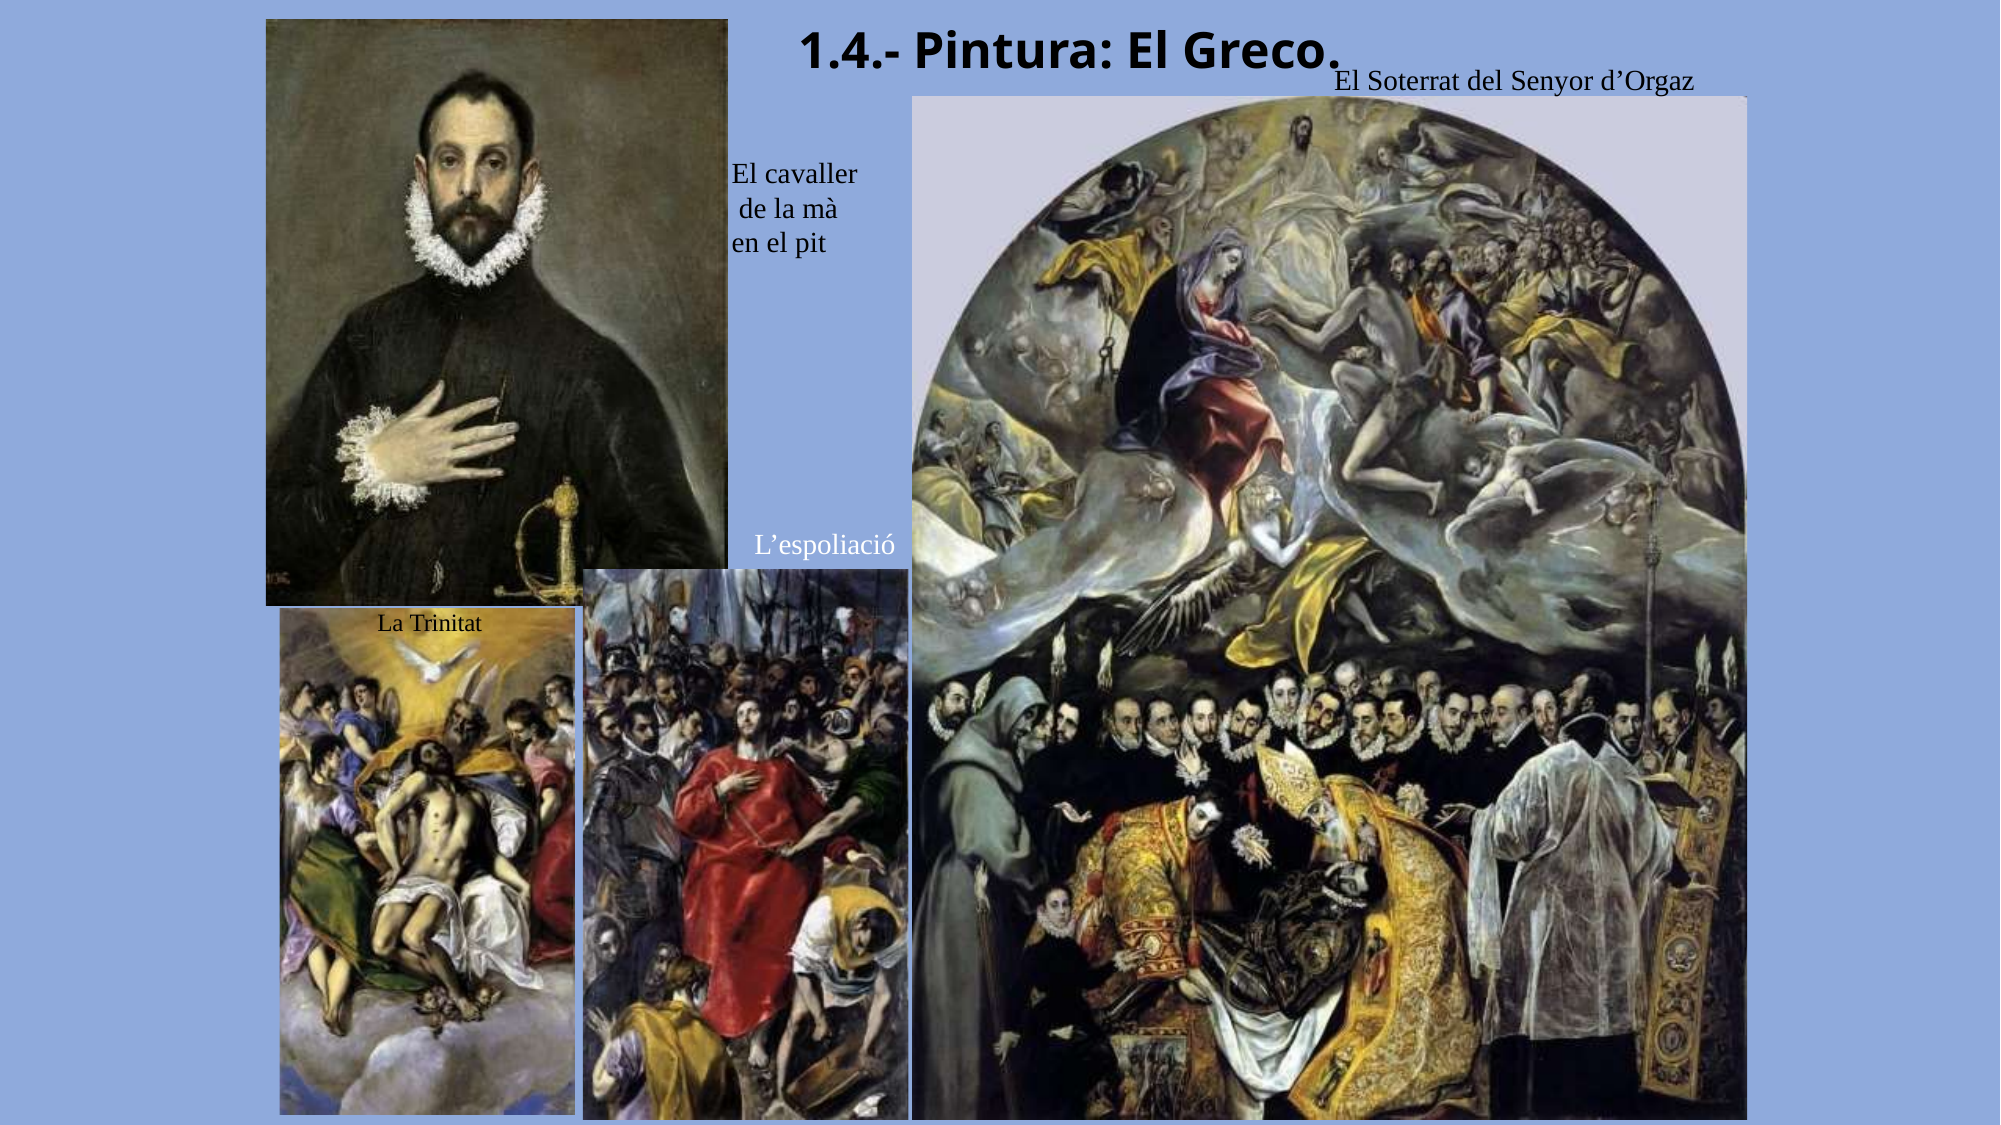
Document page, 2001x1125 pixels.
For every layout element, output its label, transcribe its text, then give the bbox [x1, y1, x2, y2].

text_box [912, 97, 1747, 1120]
text_box La Trinitat [375, 604, 486, 637]
text_box El cavaller de la mà en el pit [729, 151, 860, 261]
text_box [280, 608, 575, 1114]
text_box [266, 19, 908, 1120]
title 1.4.- Pintura: El Greco. [796, 16, 2000, 79]
text_box L’espoliació [752, 523, 901, 561]
text_box El Soterrat del Senyor d’Orgaz [1332, 58, 1697, 97]
